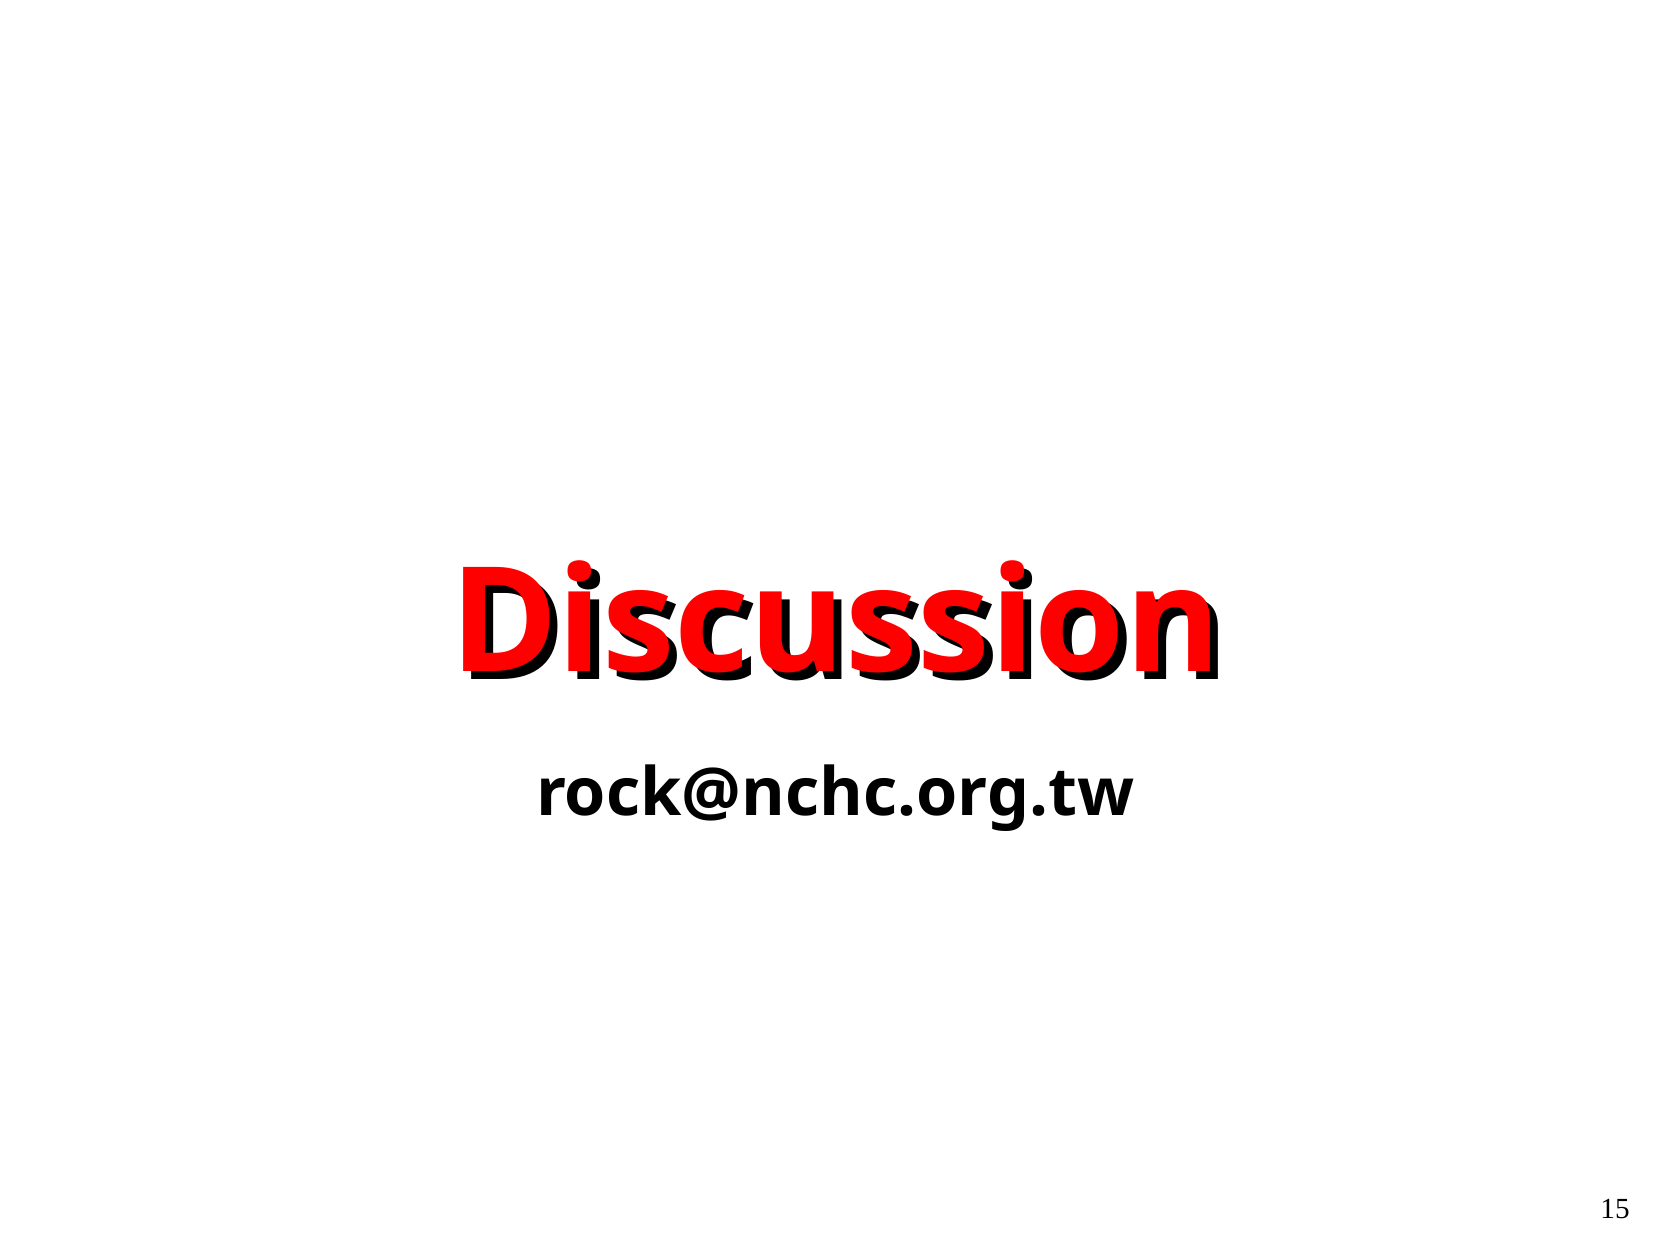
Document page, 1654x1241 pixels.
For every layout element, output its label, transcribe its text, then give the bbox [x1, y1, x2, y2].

list Discussion rock@nchc.org.tw [82, 206, 1571, 1094]
